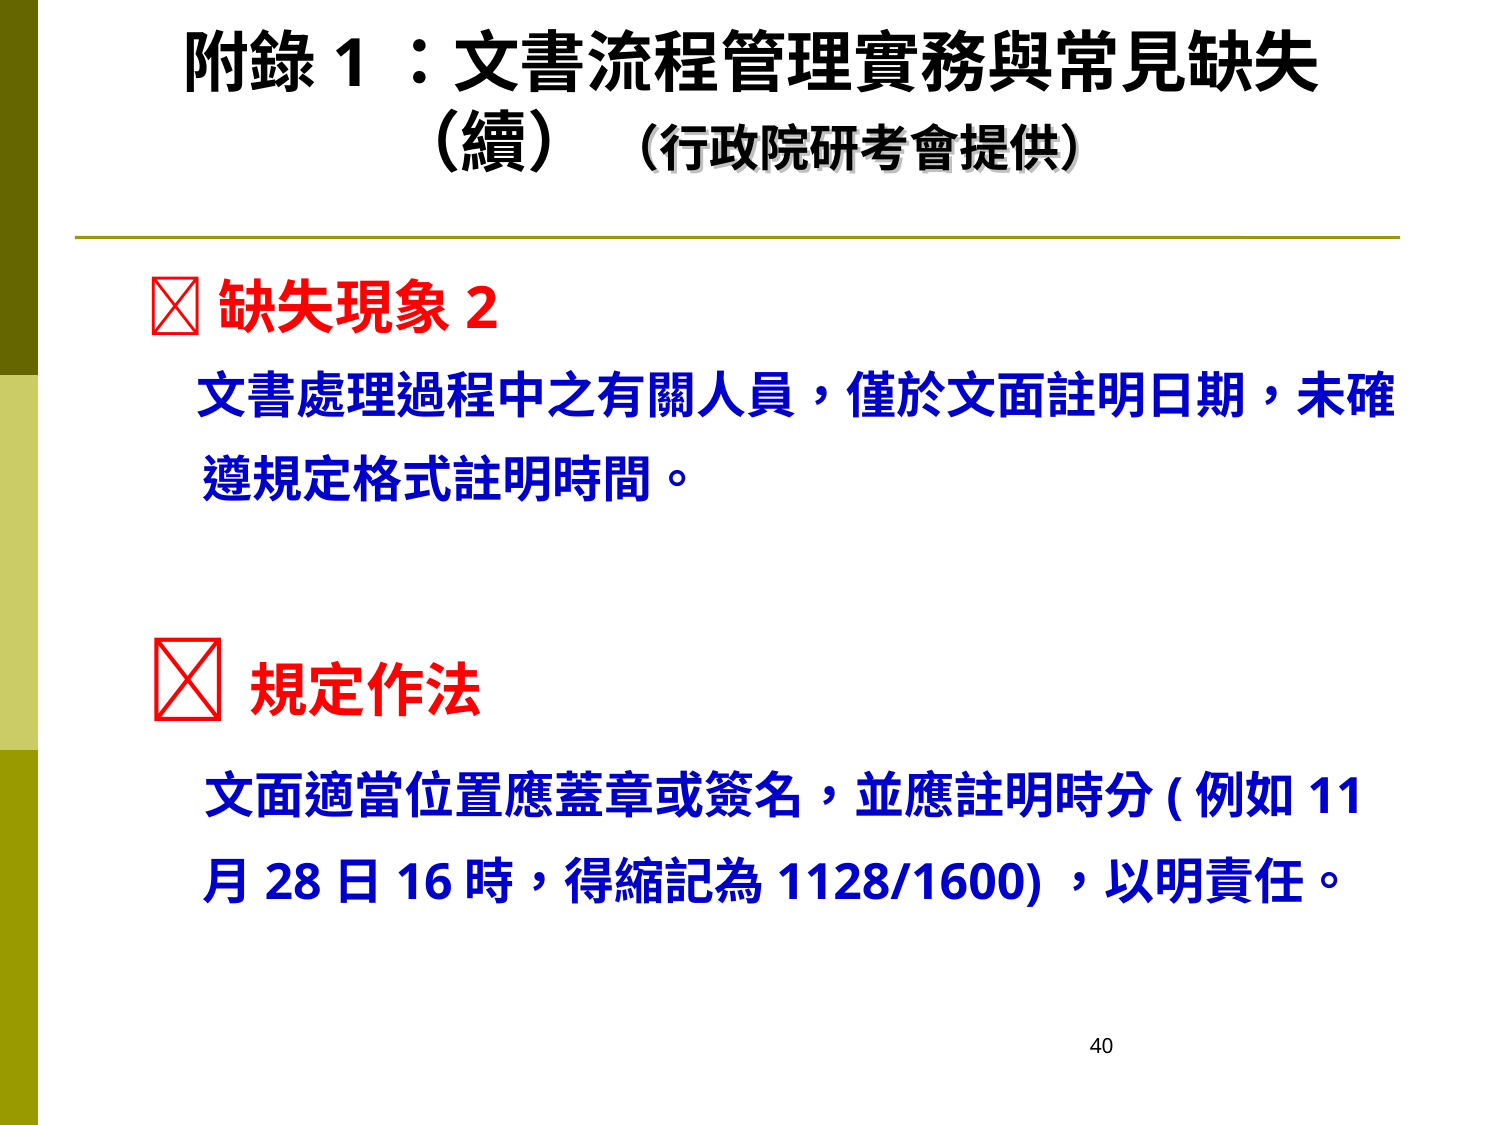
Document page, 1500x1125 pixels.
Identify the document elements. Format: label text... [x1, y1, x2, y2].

text_box [1074, 1025, 1426, 1101]
title 附錄1：文書流程管理實務與常見缺失（續） （行政院研考會提供） [76, 0, 1427, 187]
list 缺失現象2 文書處理過程中之有關人員，僅於文面註明日期，未確遵規定格式註明時間。 規定作法 文面適當位置應蓋章或簽名，並應註明時分(例如11月28日16時，得縮記為1128/1600)，以明責任。 [75, 262, 1426, 1006]
